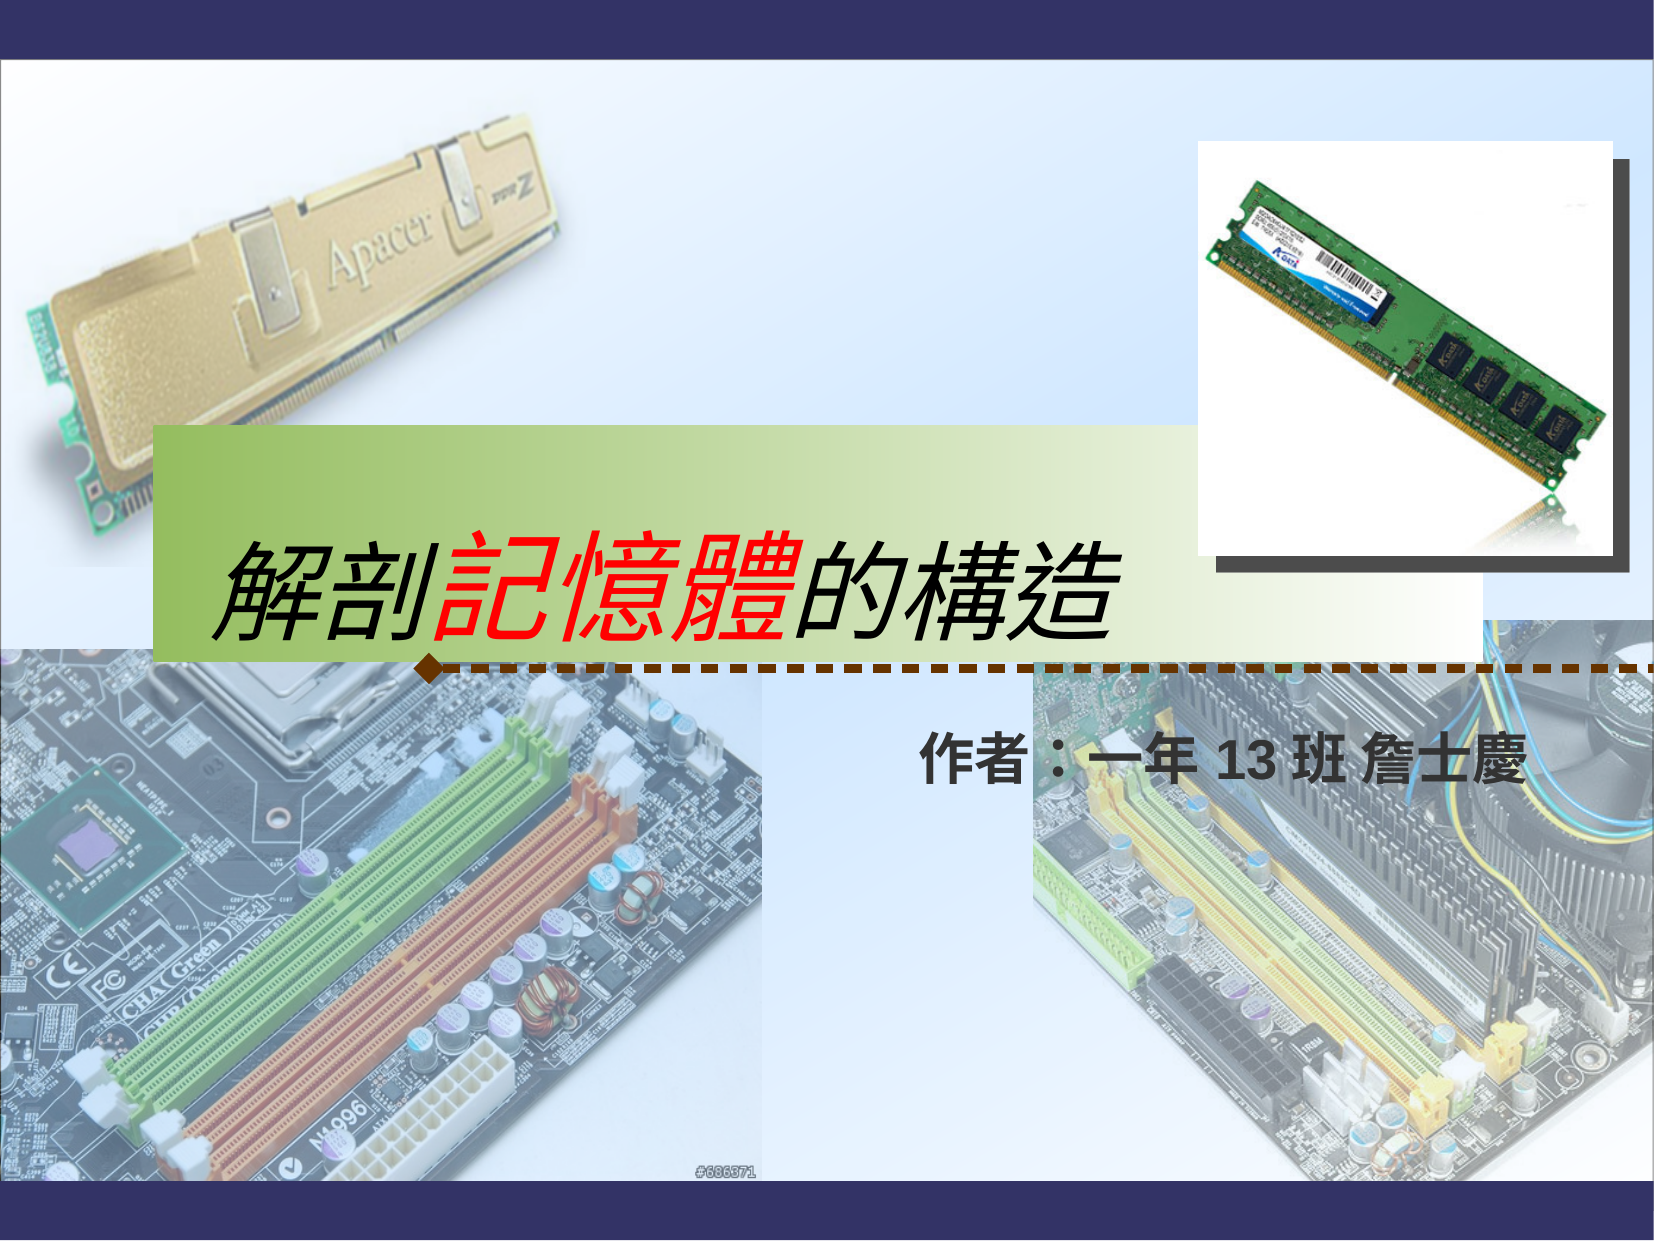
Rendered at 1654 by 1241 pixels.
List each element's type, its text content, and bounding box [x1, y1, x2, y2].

picture [1198, 141, 1613, 556]
text_box 作者：一年13班 詹士慶 [903, 707, 1654, 792]
text_box 解剖記憶體的構造 [194, 485, 1436, 645]
